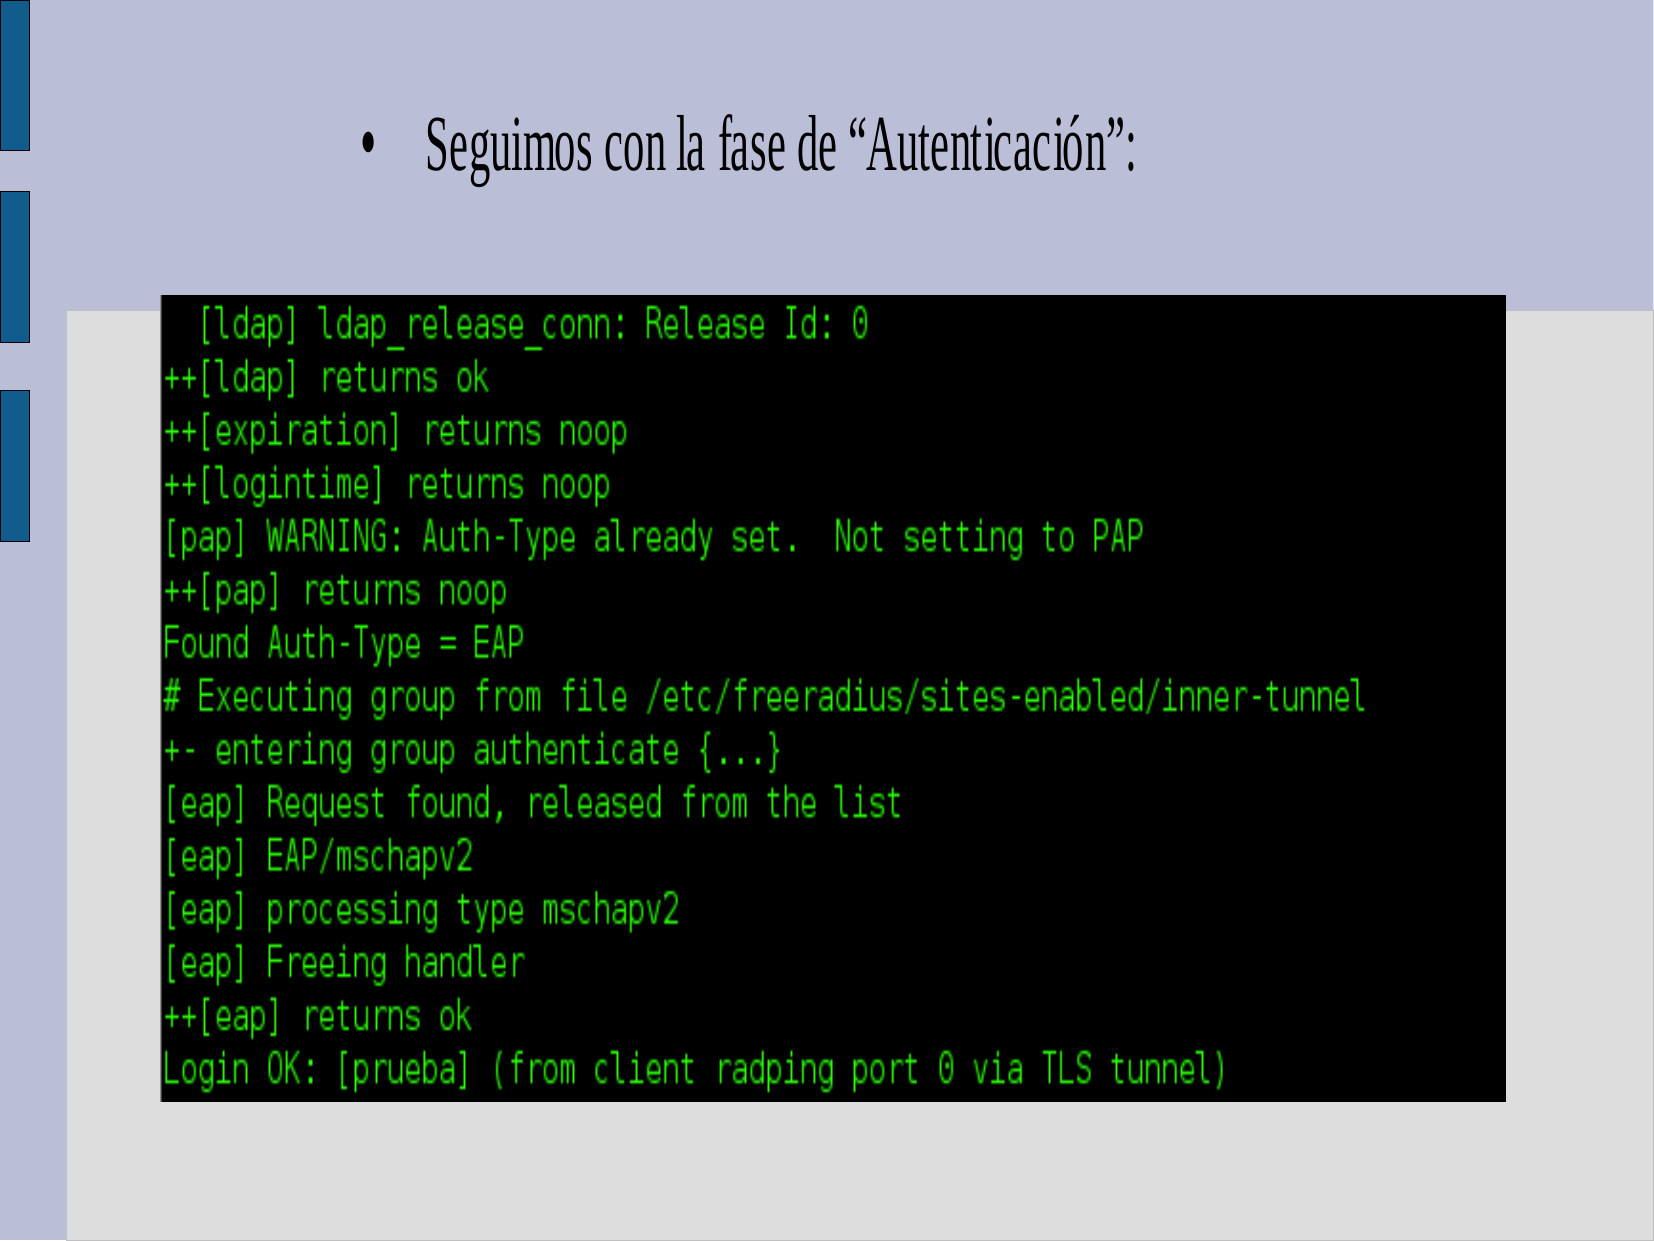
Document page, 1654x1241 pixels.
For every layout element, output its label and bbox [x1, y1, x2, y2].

picture [160, 295, 1506, 1102]
chart [295, 88, 1654, 650]
